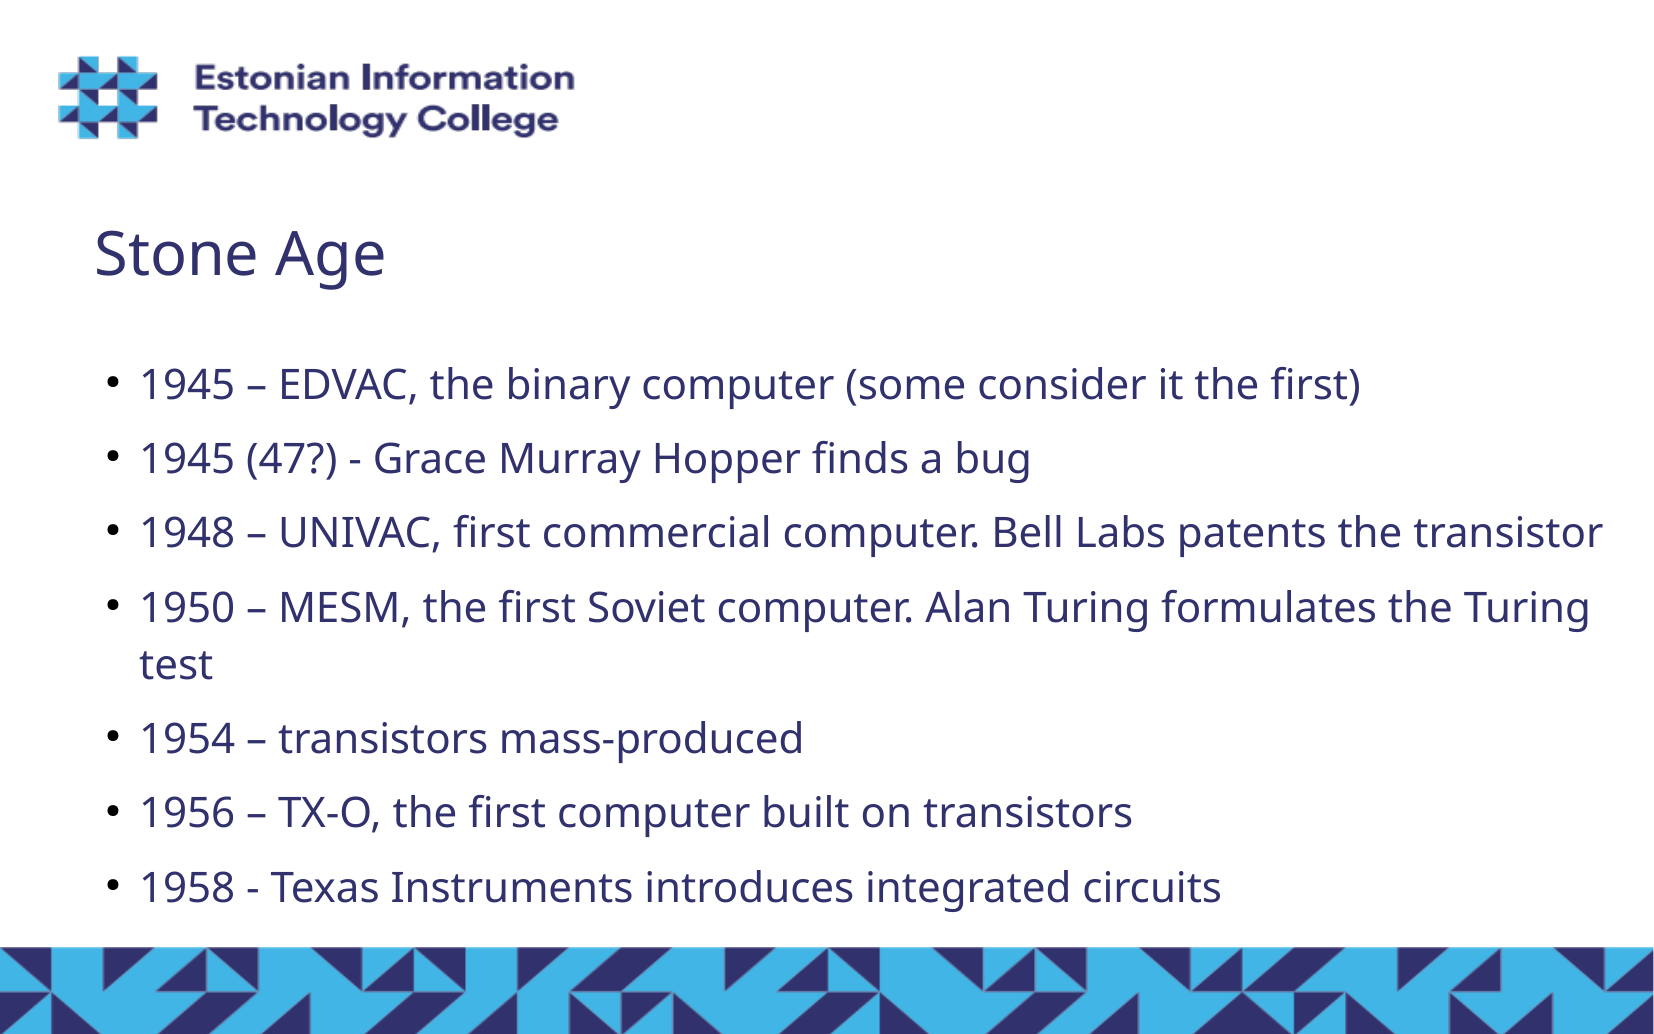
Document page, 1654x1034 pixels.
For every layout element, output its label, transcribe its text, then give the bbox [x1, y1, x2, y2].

list 1945 – EDVAC, the binary computer (some consider it the first) 1945 (47?) - Grace Murray Hopper finds a bug 1948 – UNIVAC, first commercial computer. Bell Labs patents the transistor 1950 – MESM, the first Soviet computer. Alan Turing formulates the Turing test 1954 – transistors mass-produced 1956 – TX-O, the first computer built on transistors 1958 - Texas Instruments introduces integrated circuits [94, 354, 1607, 922]
title Stone Age [94, 165, 1231, 338]
